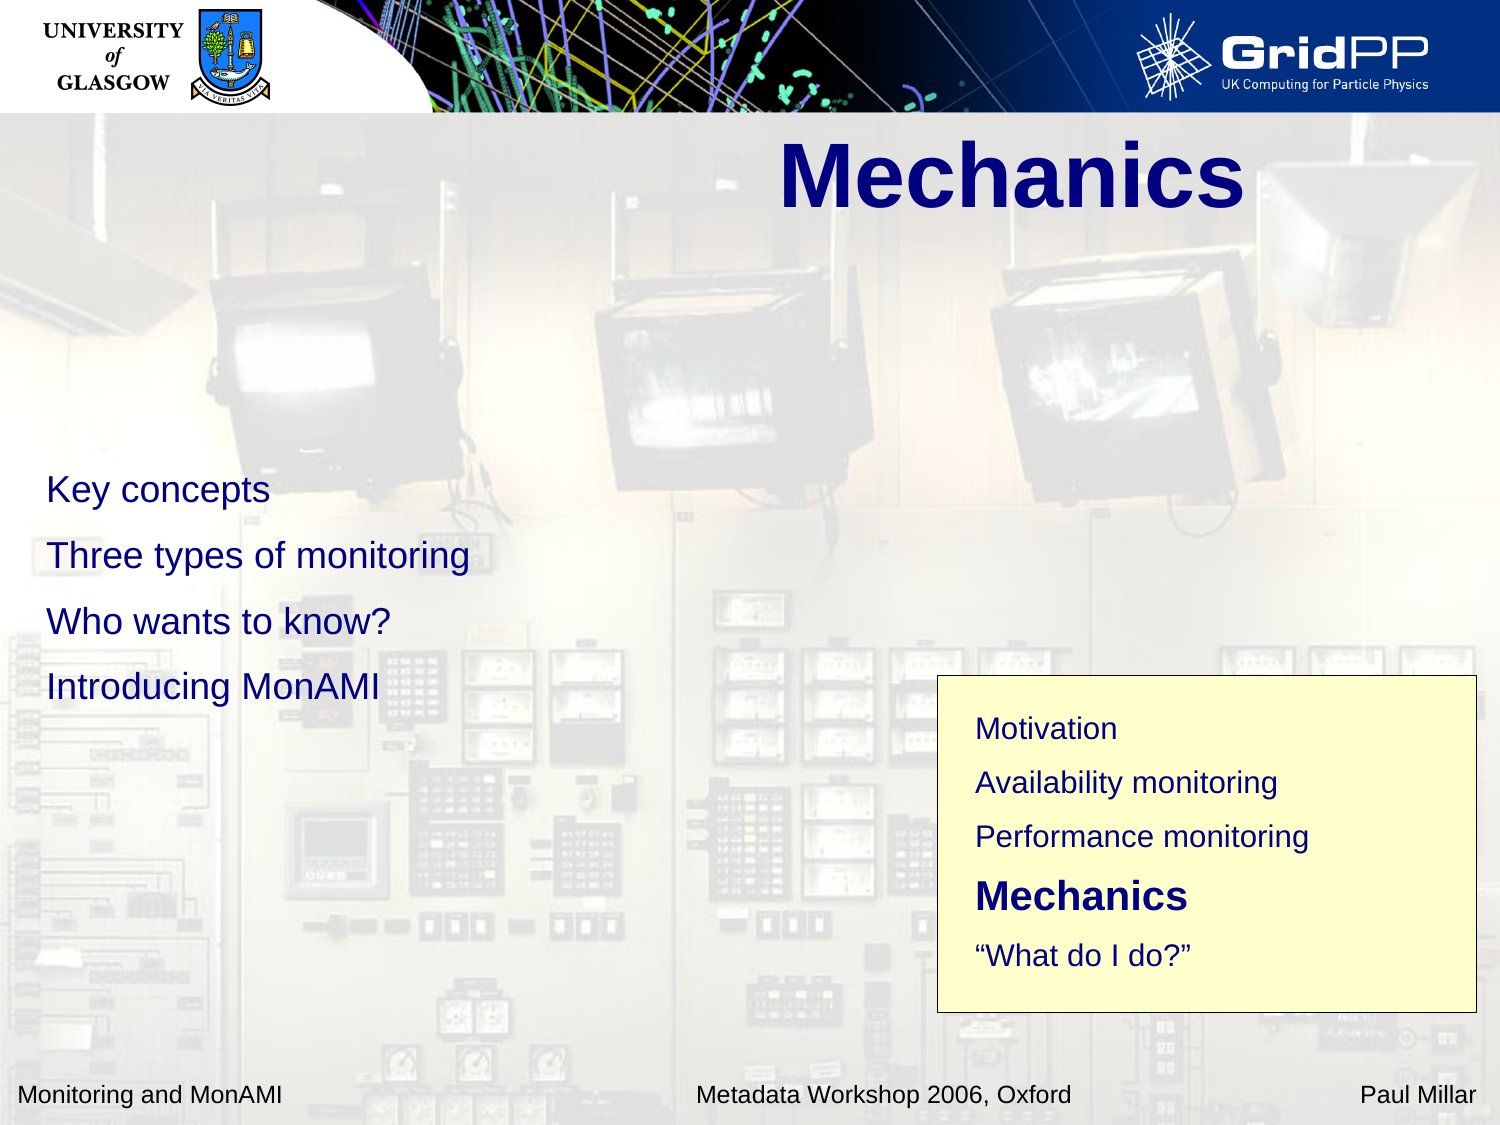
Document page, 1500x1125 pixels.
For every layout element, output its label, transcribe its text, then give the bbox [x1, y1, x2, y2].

picture [0, 0, 1500, 1125]
text_box Key concepts Three types of monitoring Who wants to know? Introducing MonAMI [46, 468, 562, 708]
text_box [937, 675, 1477, 1013]
list Motivation Availability monitoring Performance monitoring Mechanics “What do I do?” [975, 712, 1463, 1008]
title Mechanics [568, 127, 1457, 230]
